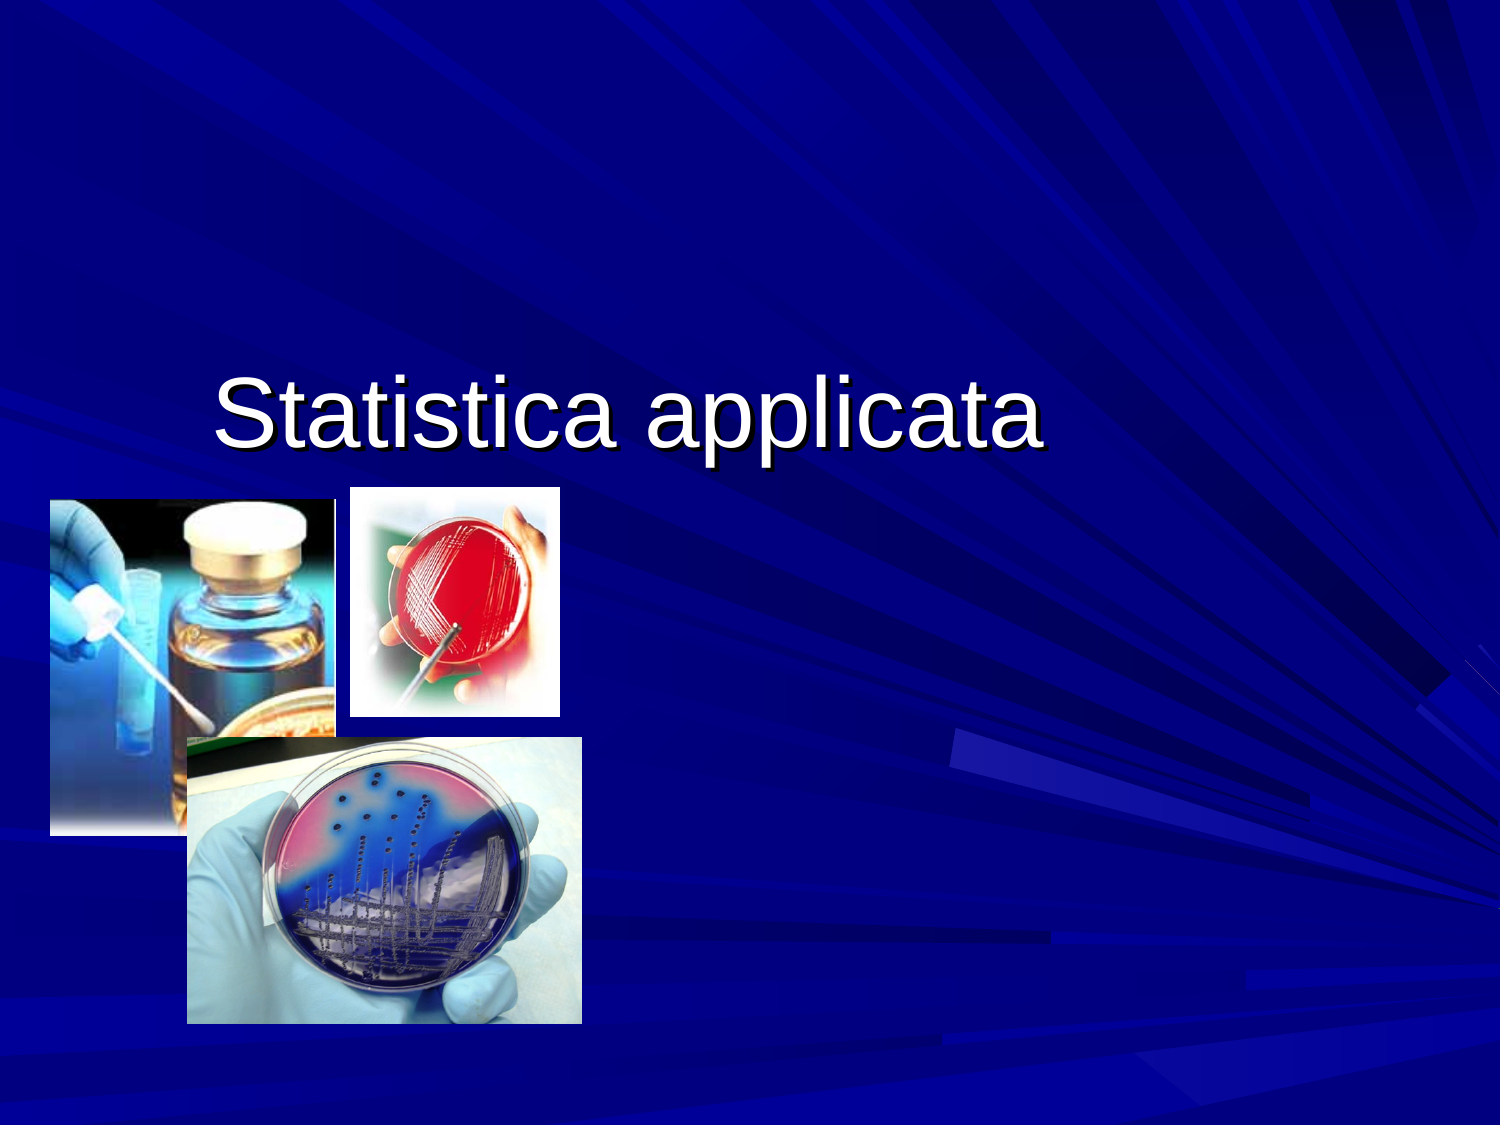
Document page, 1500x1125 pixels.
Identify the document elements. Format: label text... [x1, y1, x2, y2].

picture [50, 499, 582, 1024]
picture [350, 487, 560, 717]
title Statistica applicata [75, 262, 1182, 563]
